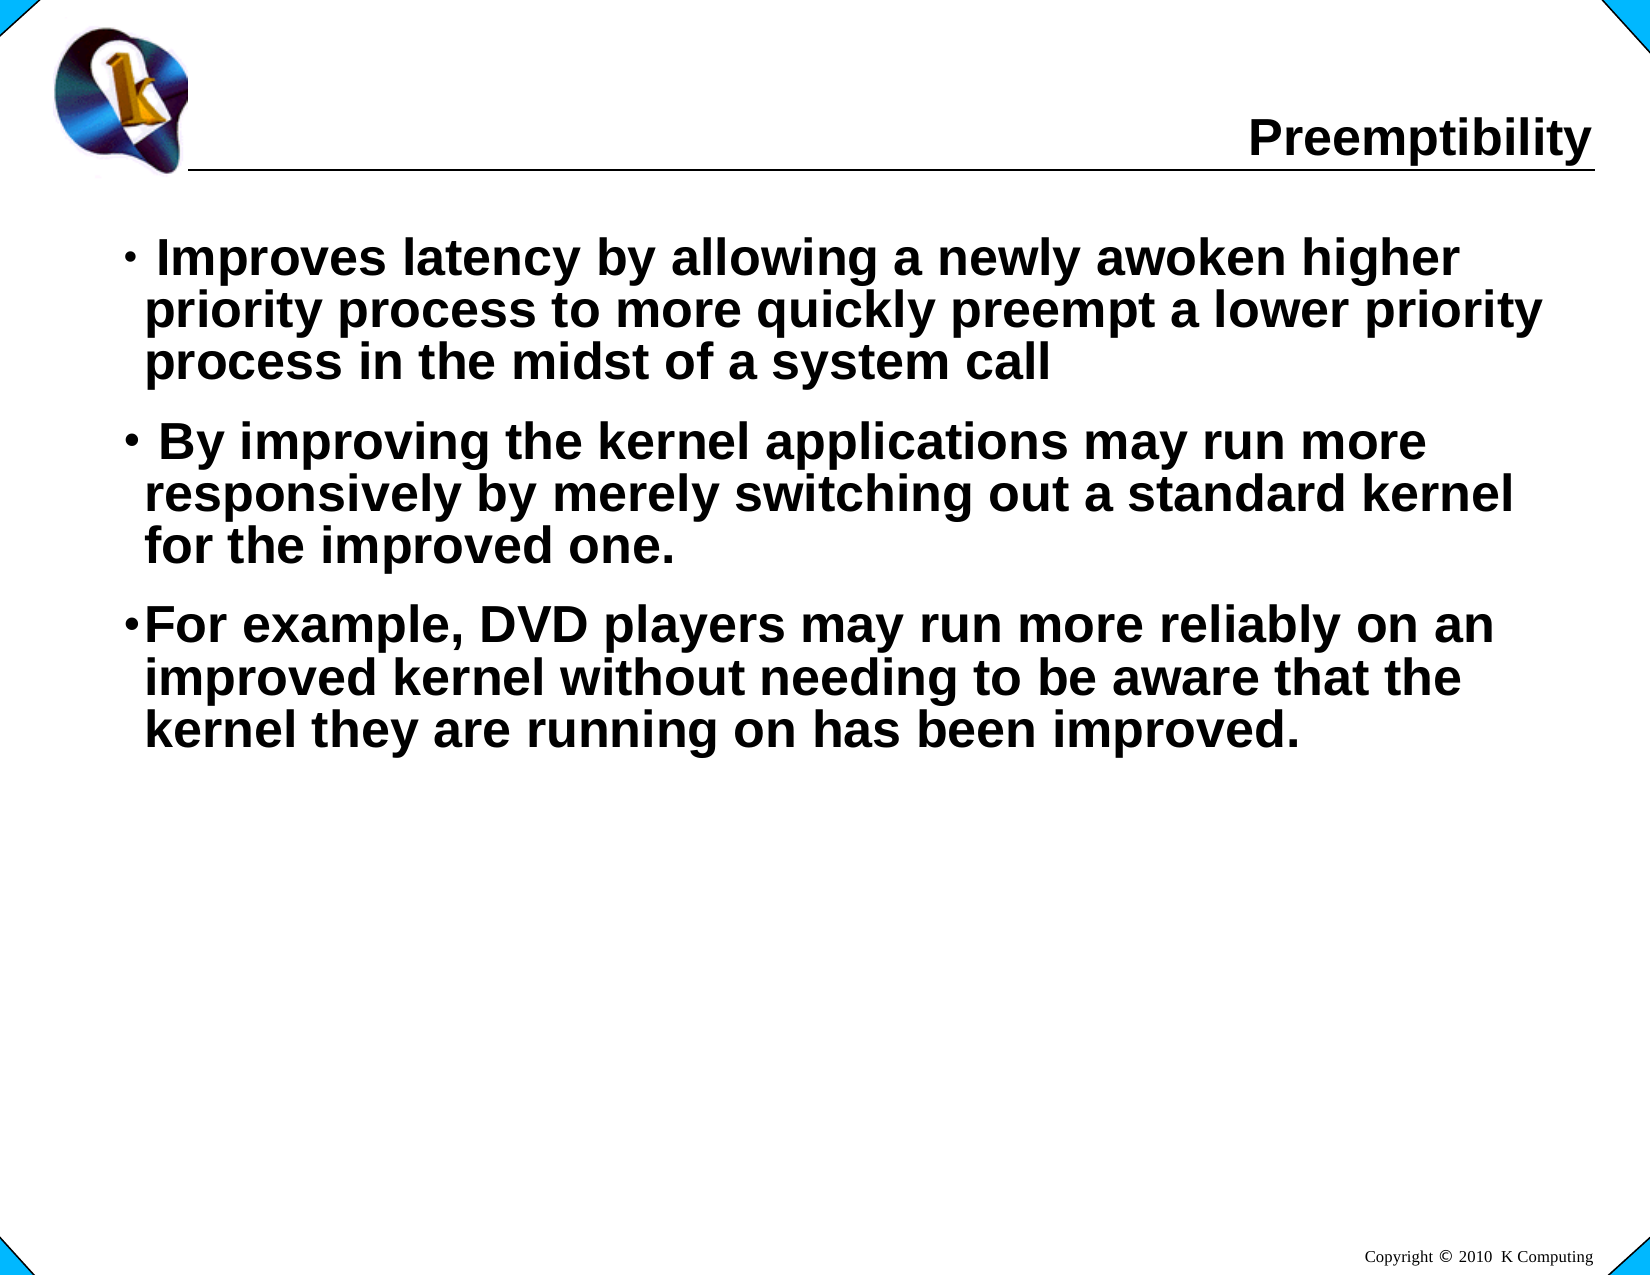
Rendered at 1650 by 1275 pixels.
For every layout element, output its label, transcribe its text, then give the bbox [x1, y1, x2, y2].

list Improves latency by allowing a newly awoken higher priority process to more quickly preempt a lower priority process in the midst of a system call By improving the kernel applications may run more responsively by merely switching out a standard kernel for the improved one. For example, DVD players may run more reliably on an improved kernel without needing to be aware that the kernel they are running on has been improved. [109, 226, 1576, 1113]
picture [53, 17, 188, 188]
title Preemptibility [424, 28, 1601, 246]
